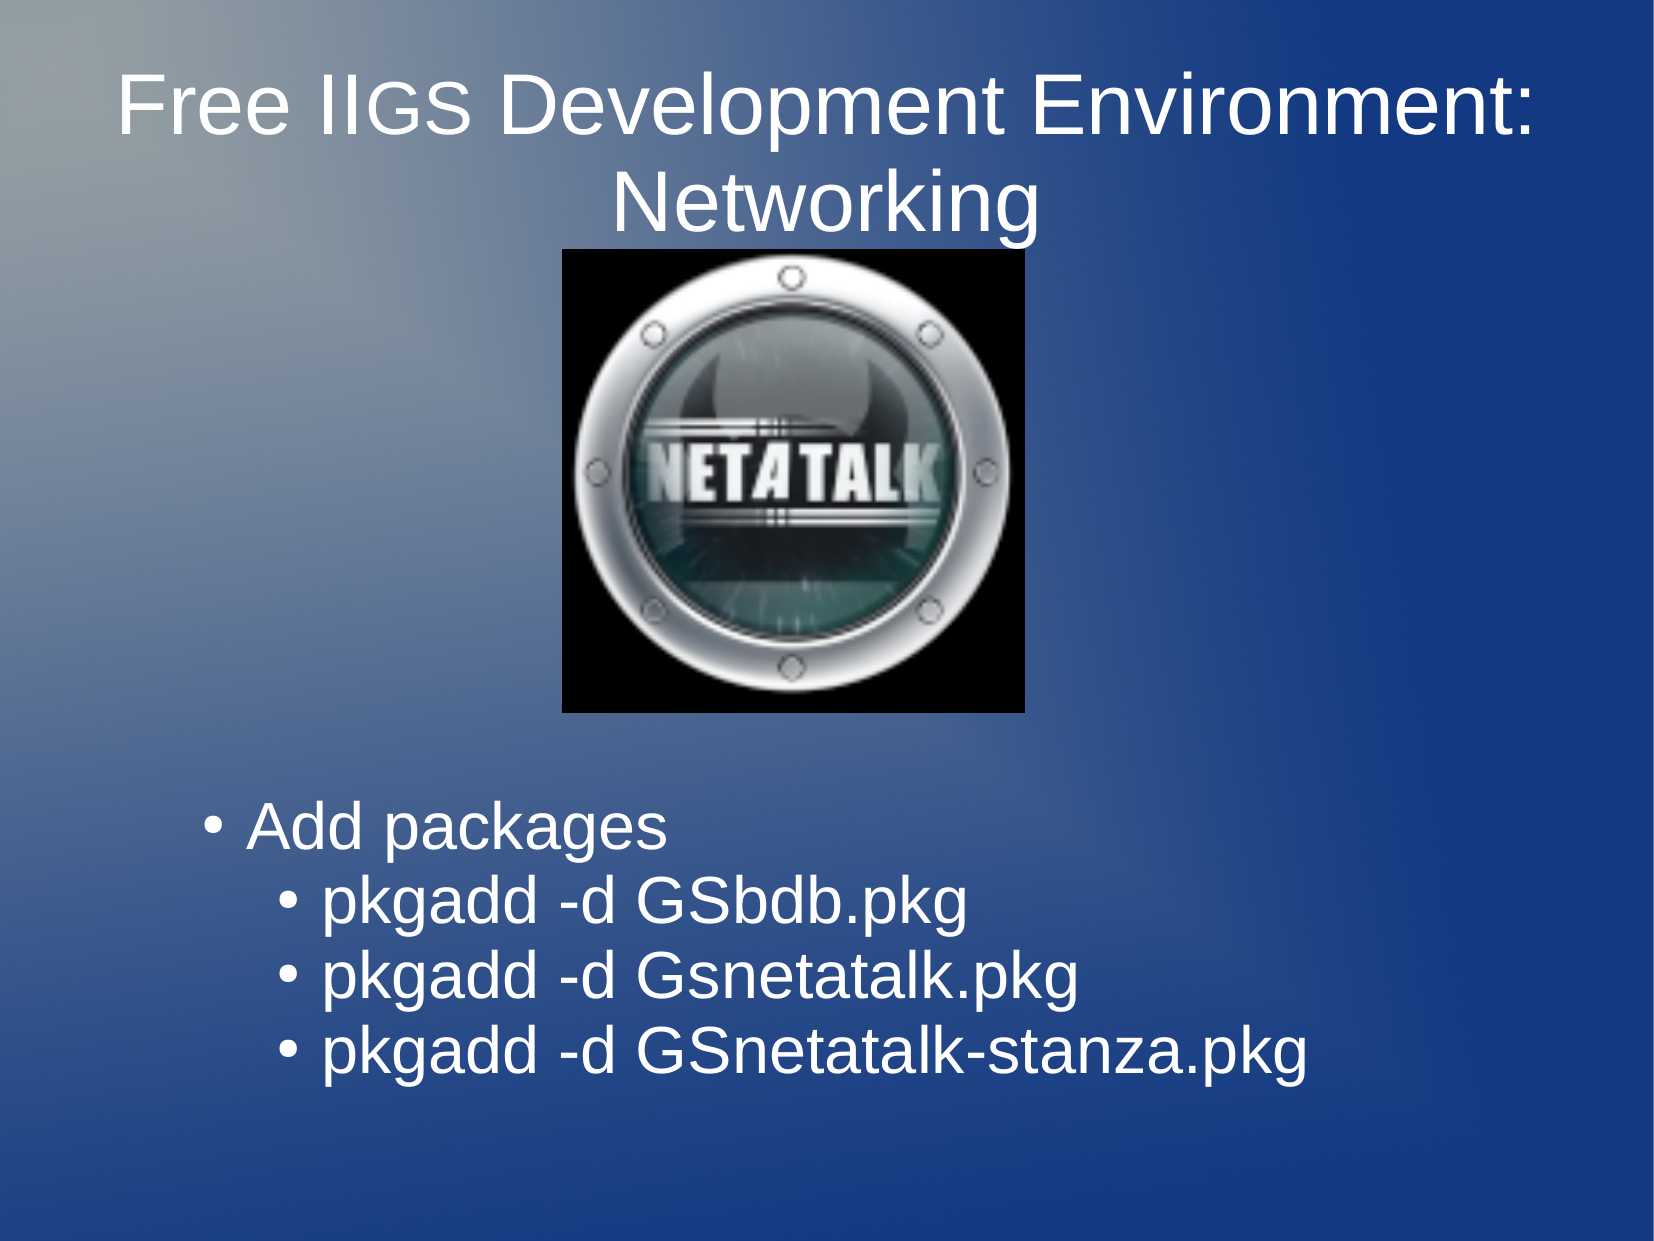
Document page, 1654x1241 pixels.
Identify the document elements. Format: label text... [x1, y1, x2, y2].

title Free IIGS Development Environment: Networking [82, 49, 1571, 257]
picture [0, 0, 1654, 1241]
subtitle Add packages pkgadd -d GSbdb.pkg pkgadd -d Gsnetatalk.pkg pkgadd -d GSnetatalk-stanza.pkg [86, 340, 1576, 1088]
